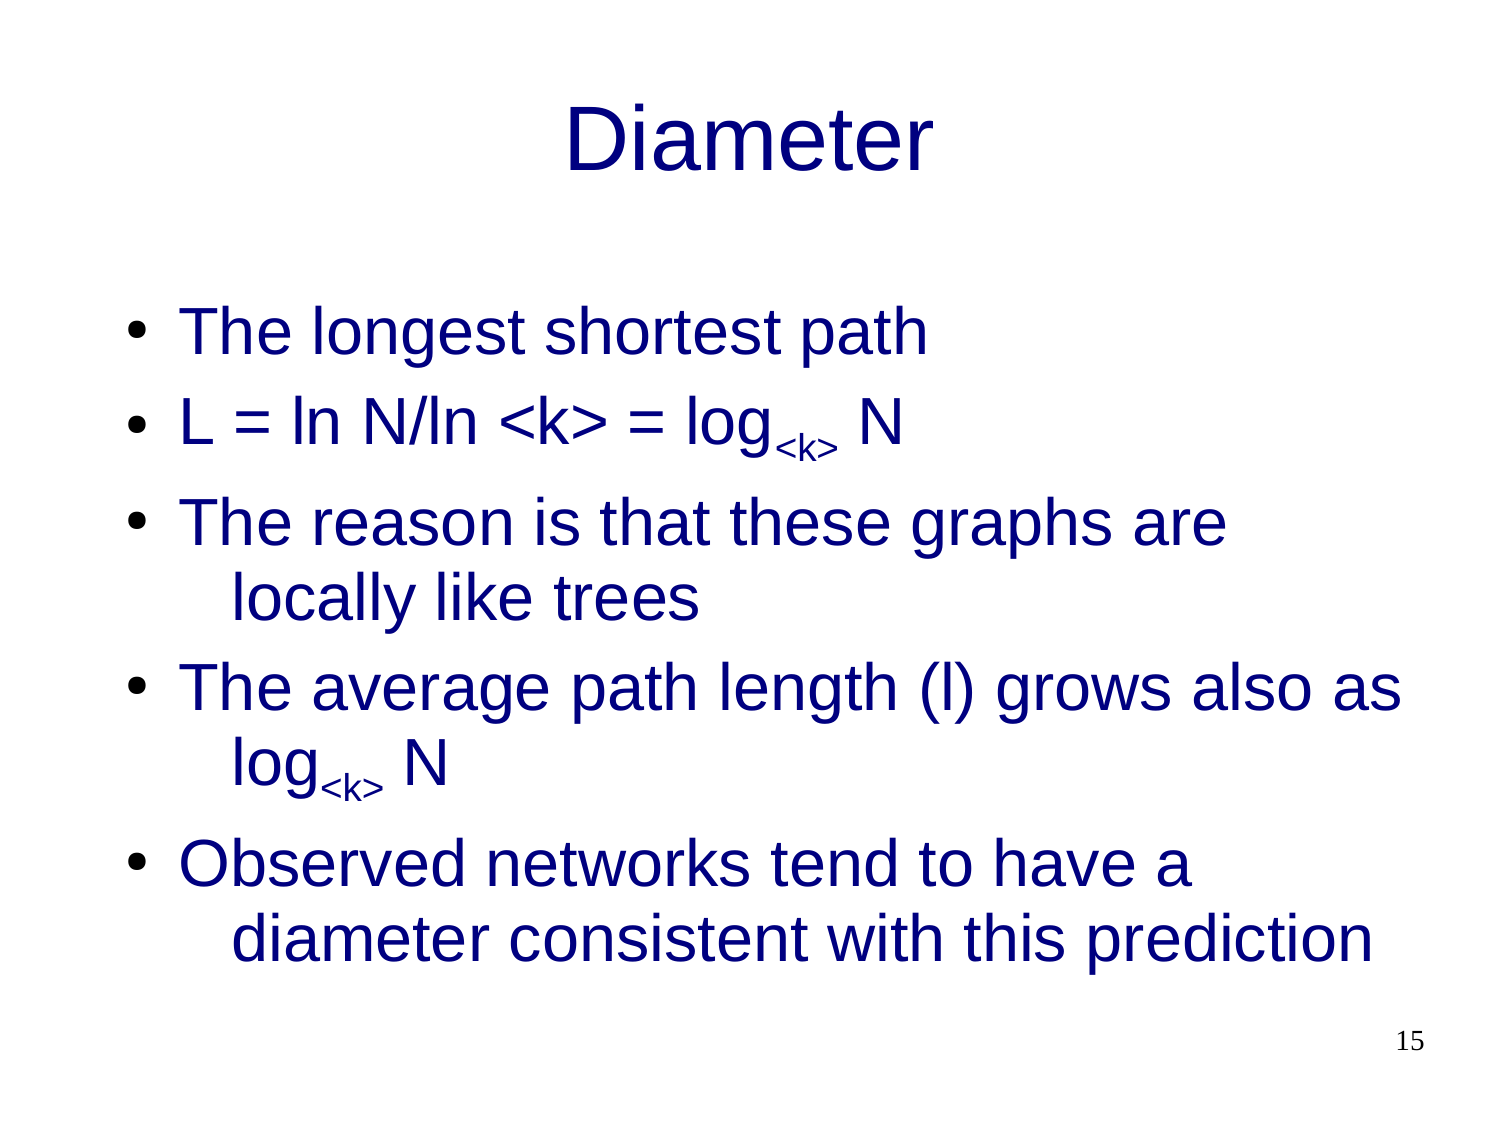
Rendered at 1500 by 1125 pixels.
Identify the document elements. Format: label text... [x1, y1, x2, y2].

title Diameter [74, 44, 1425, 233]
list The longest shortest path L = ln N/ln <k> = log<k> N The reason is that these graphs are locally like trees The average path length (l) grows also as log<k> N Observed networks tend to have a diameter consistent with this prediction [74, 255, 1425, 1014]
